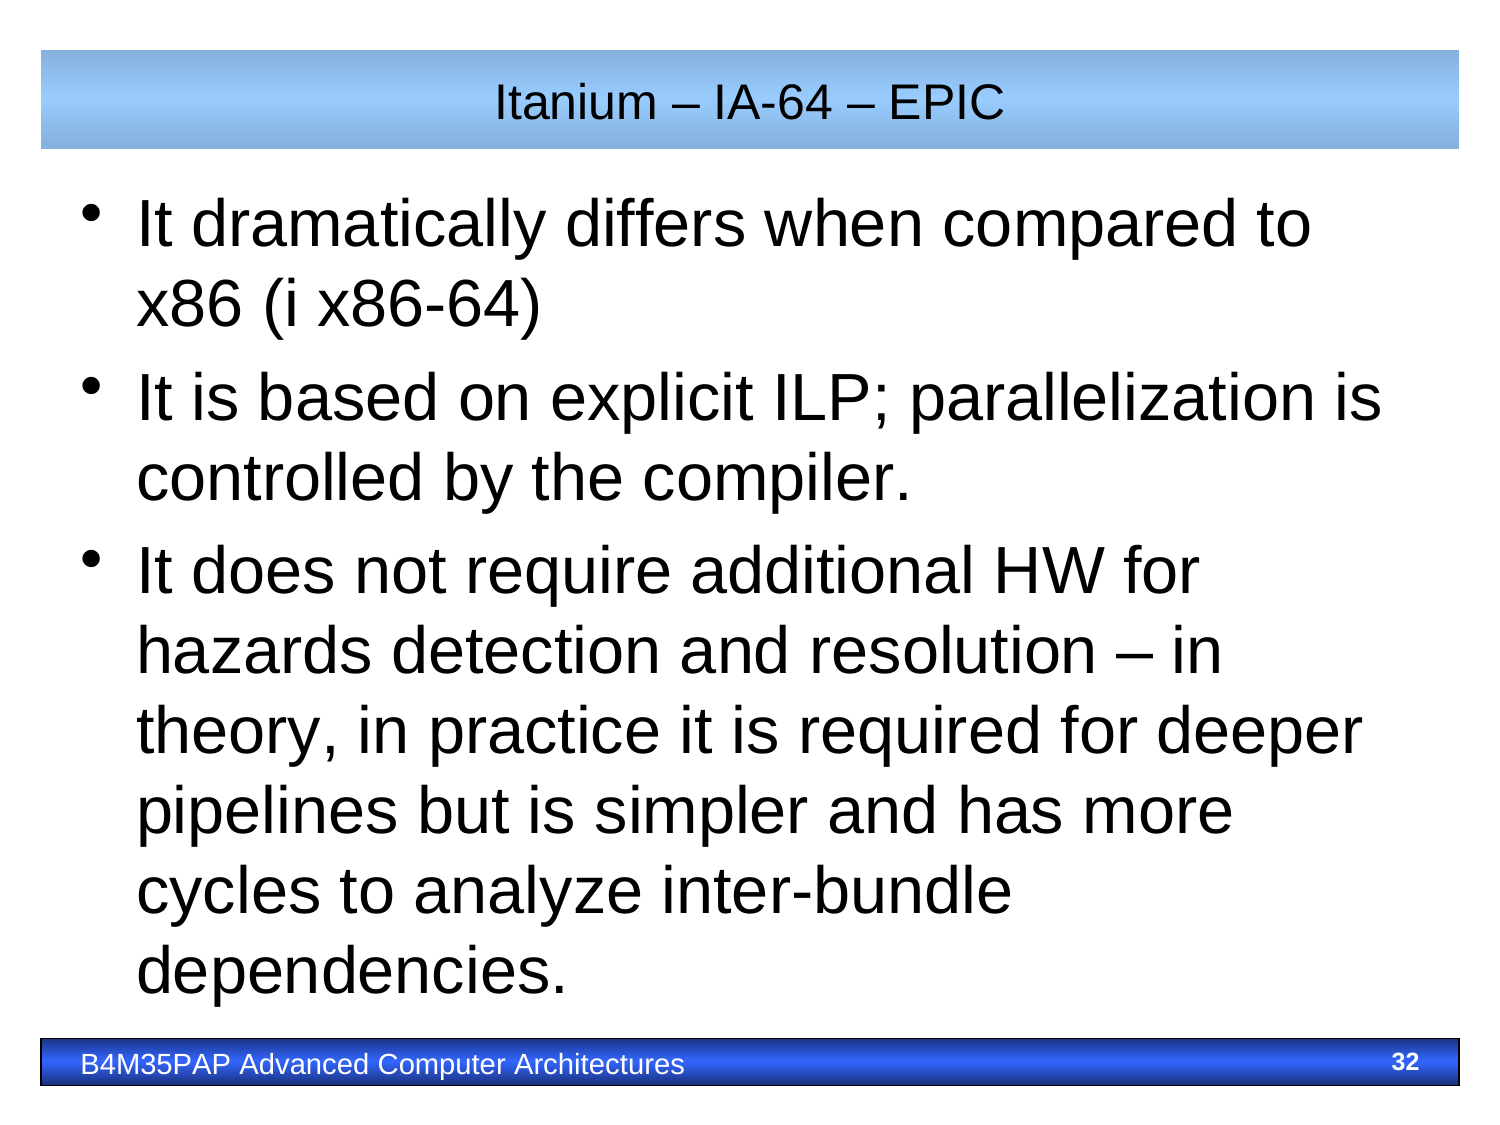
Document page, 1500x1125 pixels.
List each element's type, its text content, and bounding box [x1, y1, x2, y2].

list It dramatically differs when compared to x86 (i x86-64) It is based on explicit ILP; parallelization is controlled by the compiler. It does not require additional HW for hazards detection and resolution – in theory, in practice it is required for deeper pipelines but is simpler and has more cycles to analyze inter-bundle dependencies. [64, 172, 1436, 1000]
title Itanium – IA-64 – EPIC [41, 50, 1459, 149]
